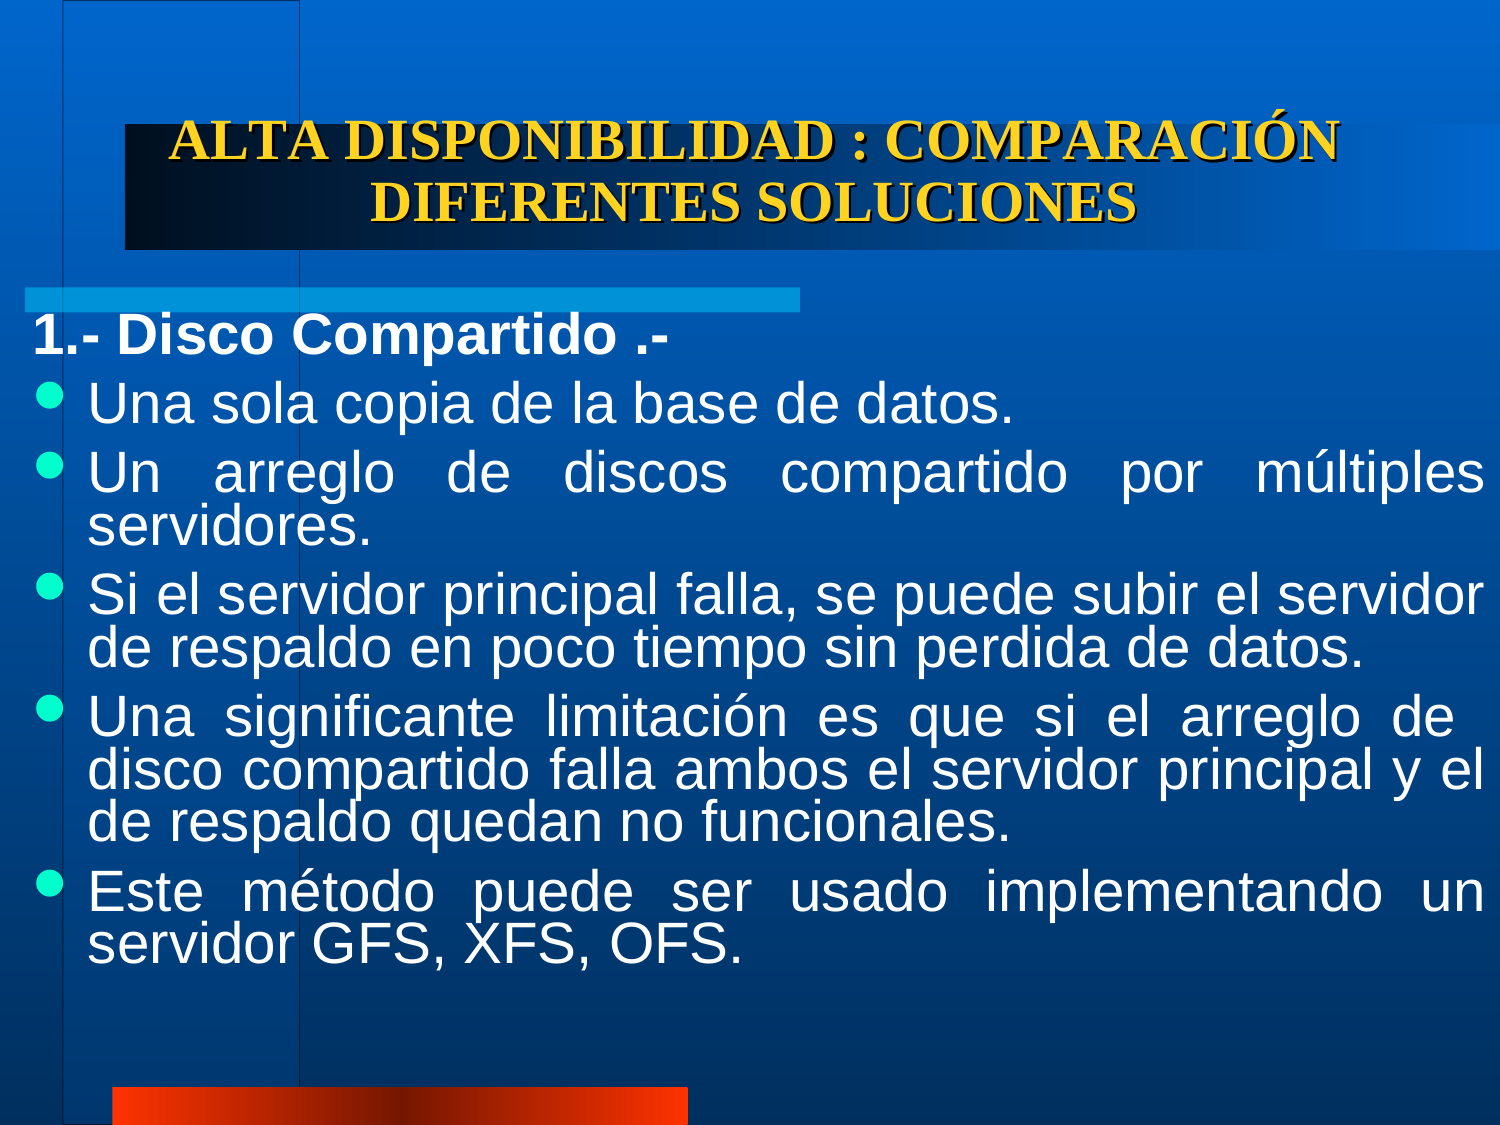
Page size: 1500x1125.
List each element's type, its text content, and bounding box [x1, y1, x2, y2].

title ALTA DISPONIBILIDAD : COMPARACIÓN DIFERENTES SOLUCIONES [13, 78, 1495, 266]
list 1.- Disco Compartido .- Una sola copia de la base de datos. Un arreglo de discos compartido por múltiples servidores. Si el servidor principal falla, se puede subir el servidor de respaldo en poco tiempo sin perdida de datos. Una significante limitación es que si el arreglo de disco compartido falla ambos el servidor principal y el de respaldo quedan no funcionales. Este método puede ser usado implementando un servidor GFS, XFS, OFS. [17, 304, 1500, 1125]
